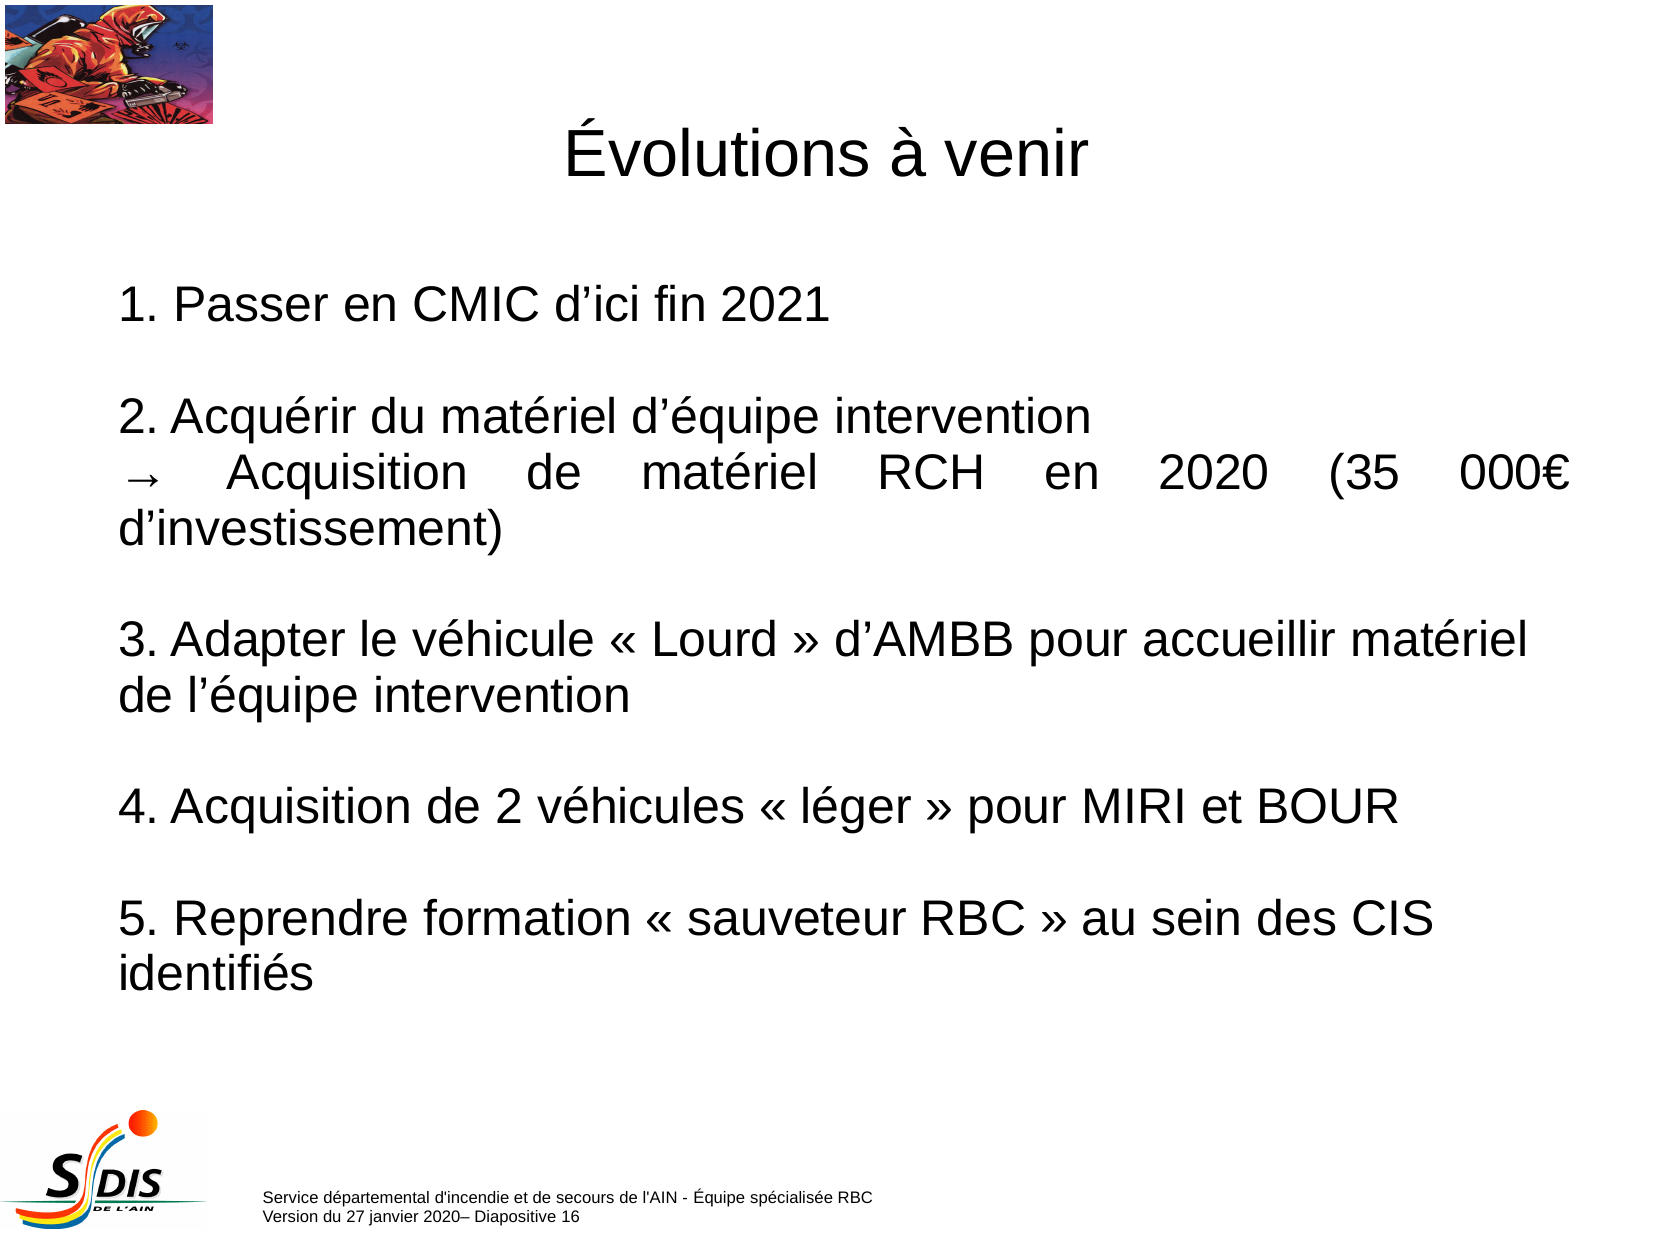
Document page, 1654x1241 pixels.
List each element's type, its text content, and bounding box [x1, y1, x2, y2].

title Évolutions à venir [82, 49, 1571, 220]
picture [0, 1110, 207, 1229]
subtitle 1. Passer en CMIC d’ici fin 2021 2. Acquérir du matériel d’équipe intervention → Acquisition de matériel RCH en 2020 (35 000€ d’investissement) 3. Adapter le véhicule « Lourd » d’AMBB pour accueillir matériel de l’équipe intervention 4. Acquisition de 2 véhicules « léger » pour MIRI et BOUR 5. Reprendre formation « sauveteur RBC » au sein des CIS identifiés [82, 220, 1571, 1193]
picture [5, 5, 213, 124]
